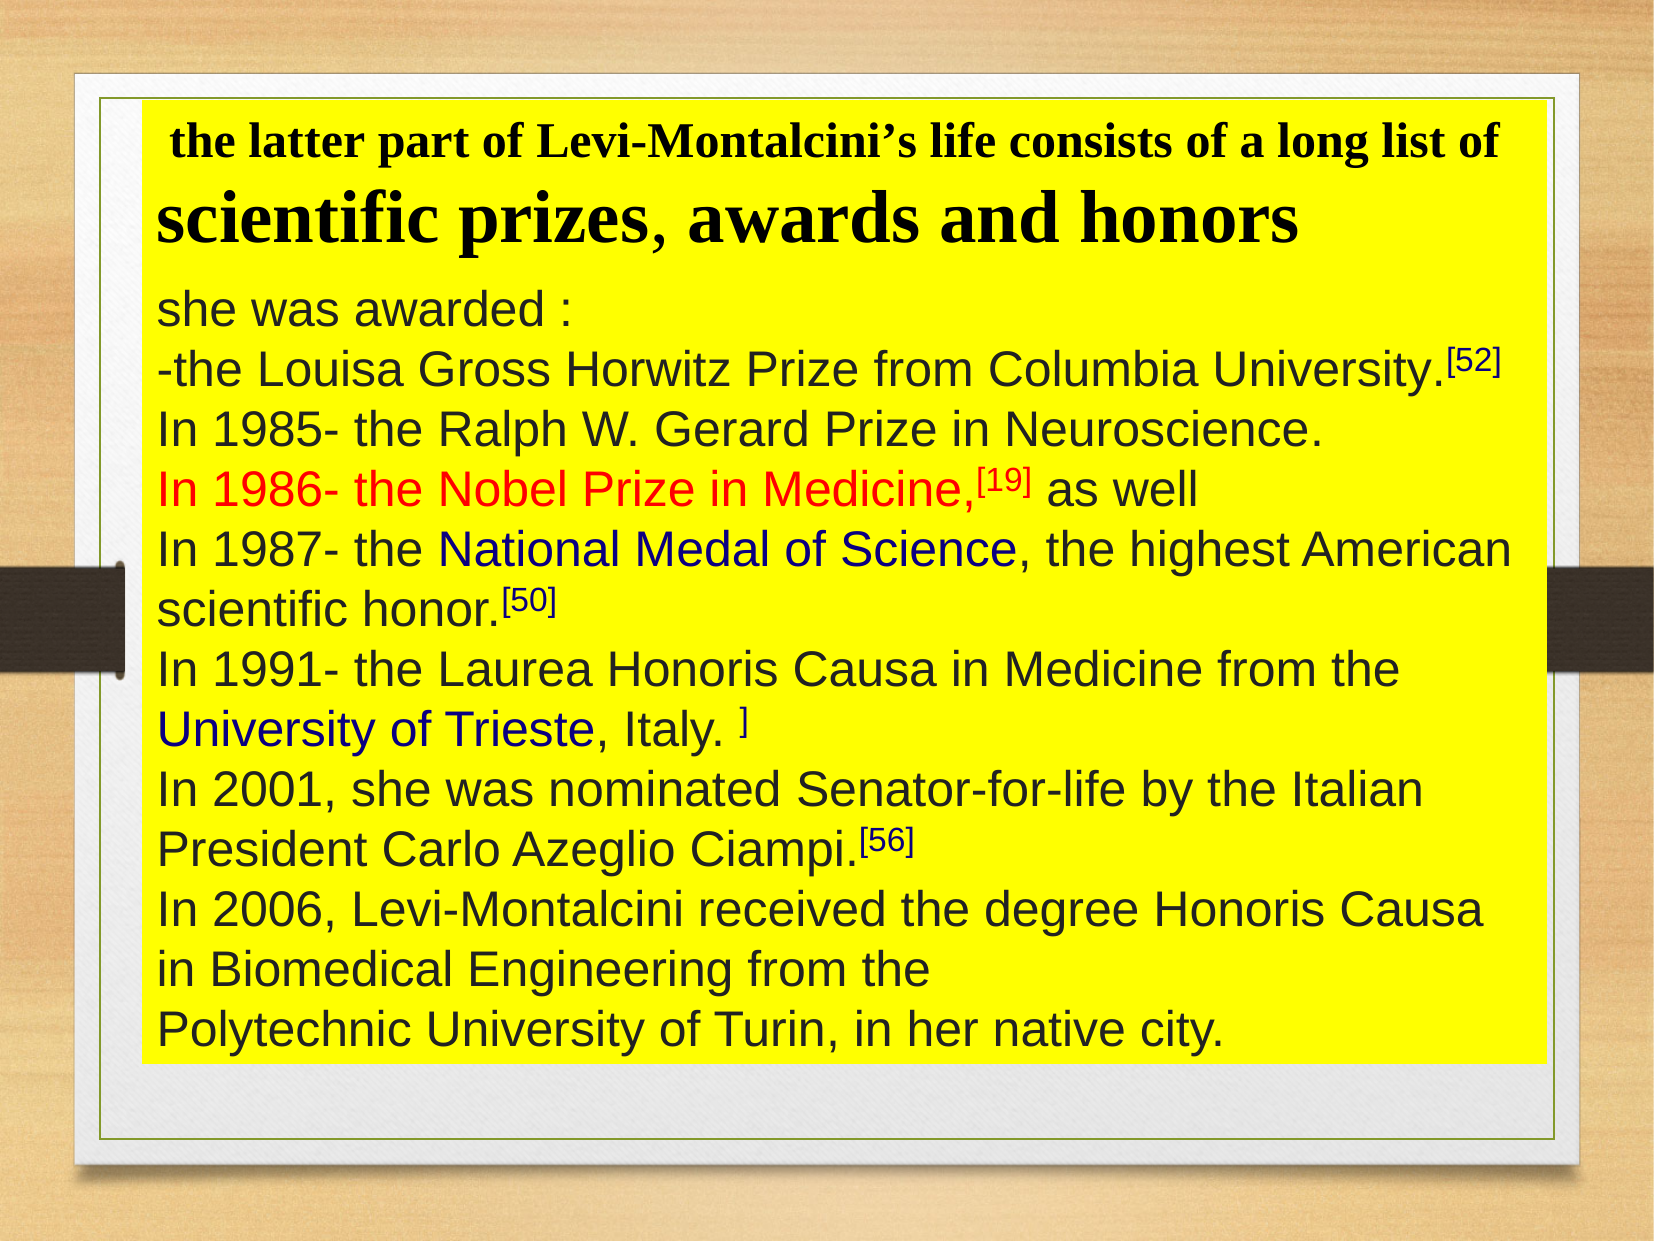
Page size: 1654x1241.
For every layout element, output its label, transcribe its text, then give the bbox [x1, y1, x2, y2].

text_box the latter part of Levi-Montalcini’s life consists of a long list of scientific prizes, awards and honors she was awarded : -the Louisa Gross Horwitz Prize from Columbia University.[52] In 1985- the Ralph W. Gerard Prize in Neuroscience. In 1986- the Nobel Prize in Medicine,[19] as well In 1987- the National Medal of Science, the highest American scientific honor.[50] In 1991- the Laurea Honoris Causa in Medicine from the University of Trieste, Italy. ] In 2001, she was nominated Senator-for-life by the Italian President Carlo Azeglio Ciampi.[56] In 2006, Levi-Montalcini received the degree Honoris Causa in Biomedical Engineering from the Polytechnic University of Turin, in her native city. [142, 100, 1547, 1064]
